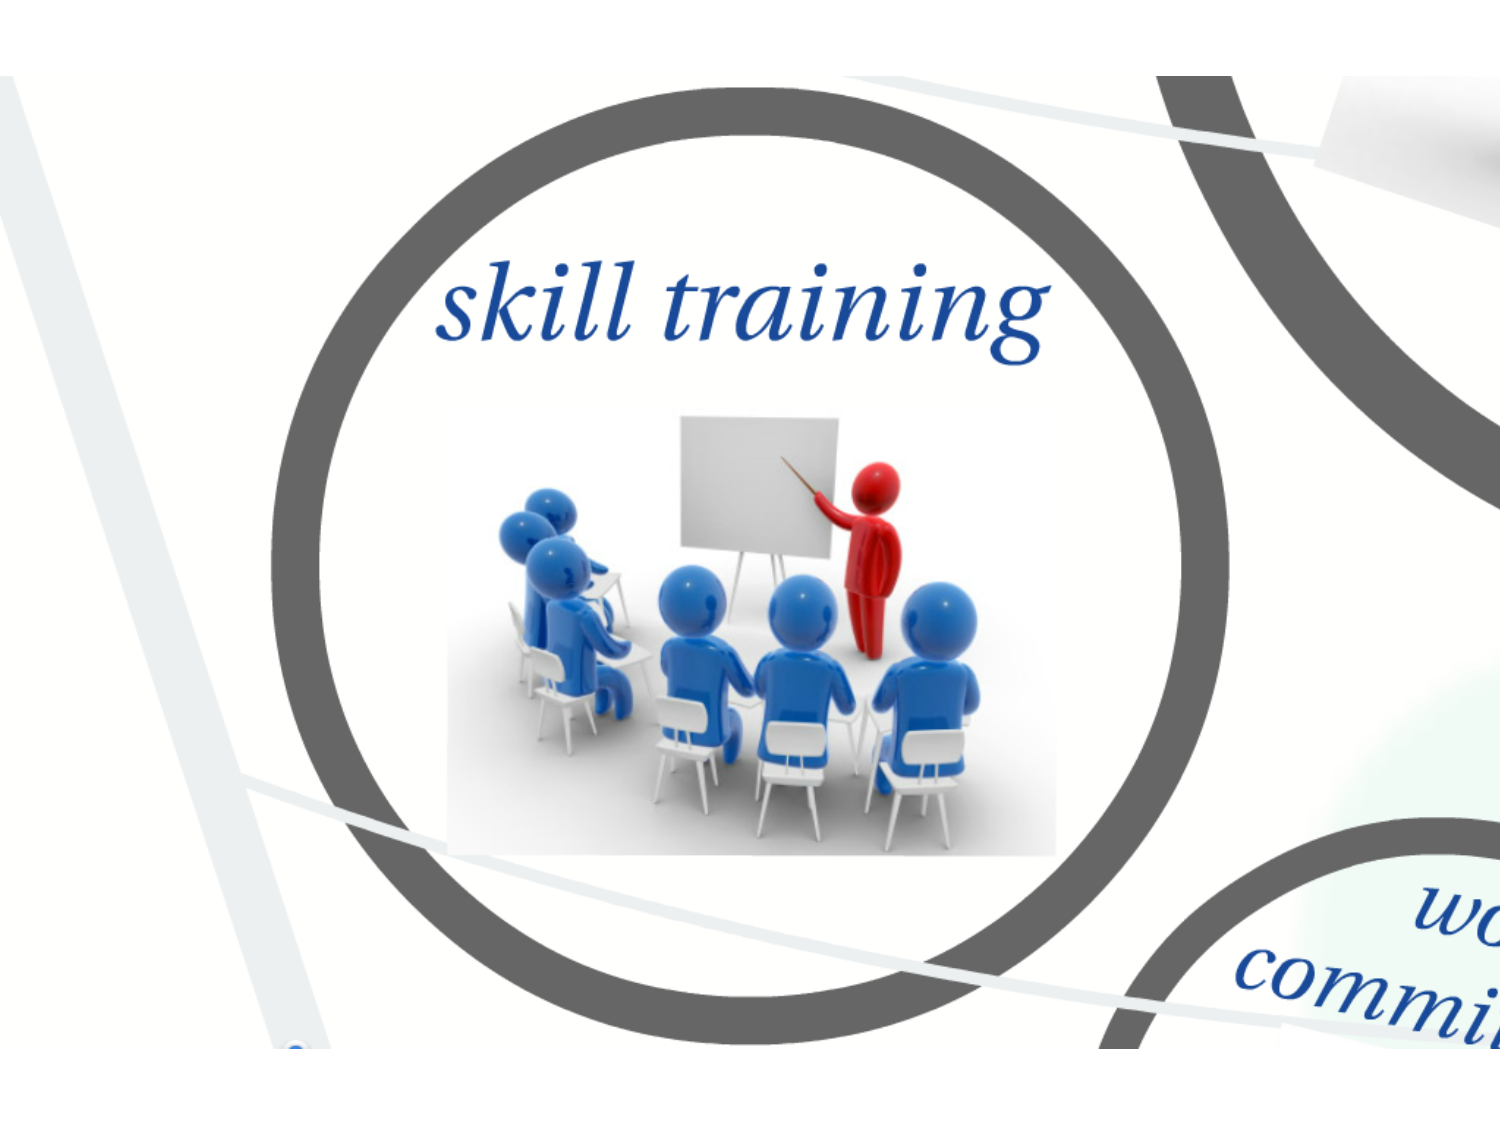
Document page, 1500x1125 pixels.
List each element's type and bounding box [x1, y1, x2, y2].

picture [0, 76, 1500, 1049]
